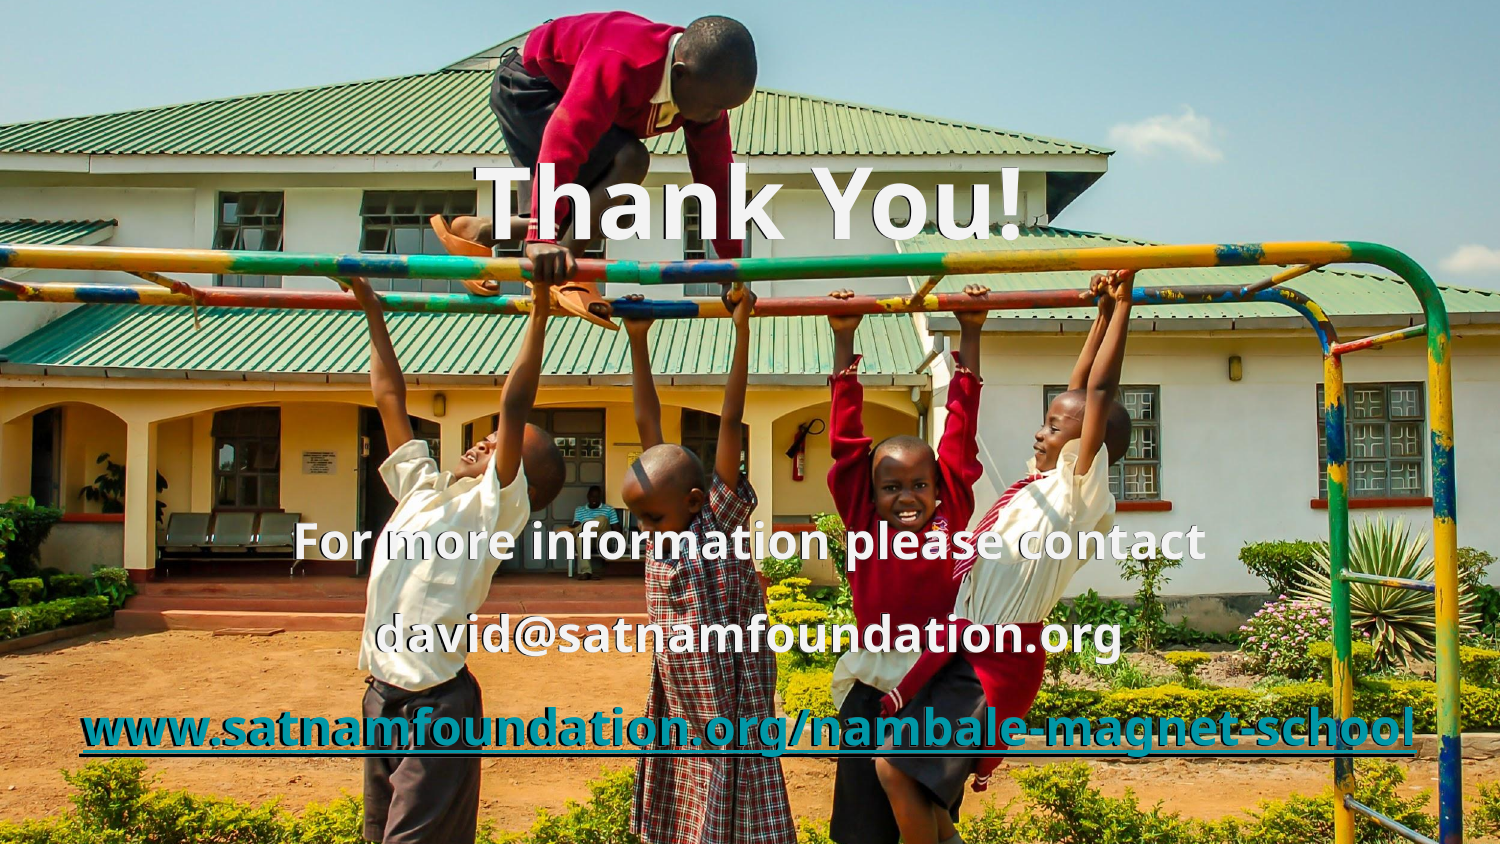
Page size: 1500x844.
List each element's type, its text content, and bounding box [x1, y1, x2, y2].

picture [0, 0, 1500, 844]
list Thank You! For more information please contact david@satnamfoundation.org www.satnamfoundation.org/nambale-magnet-school [15, 124, 1485, 507]
